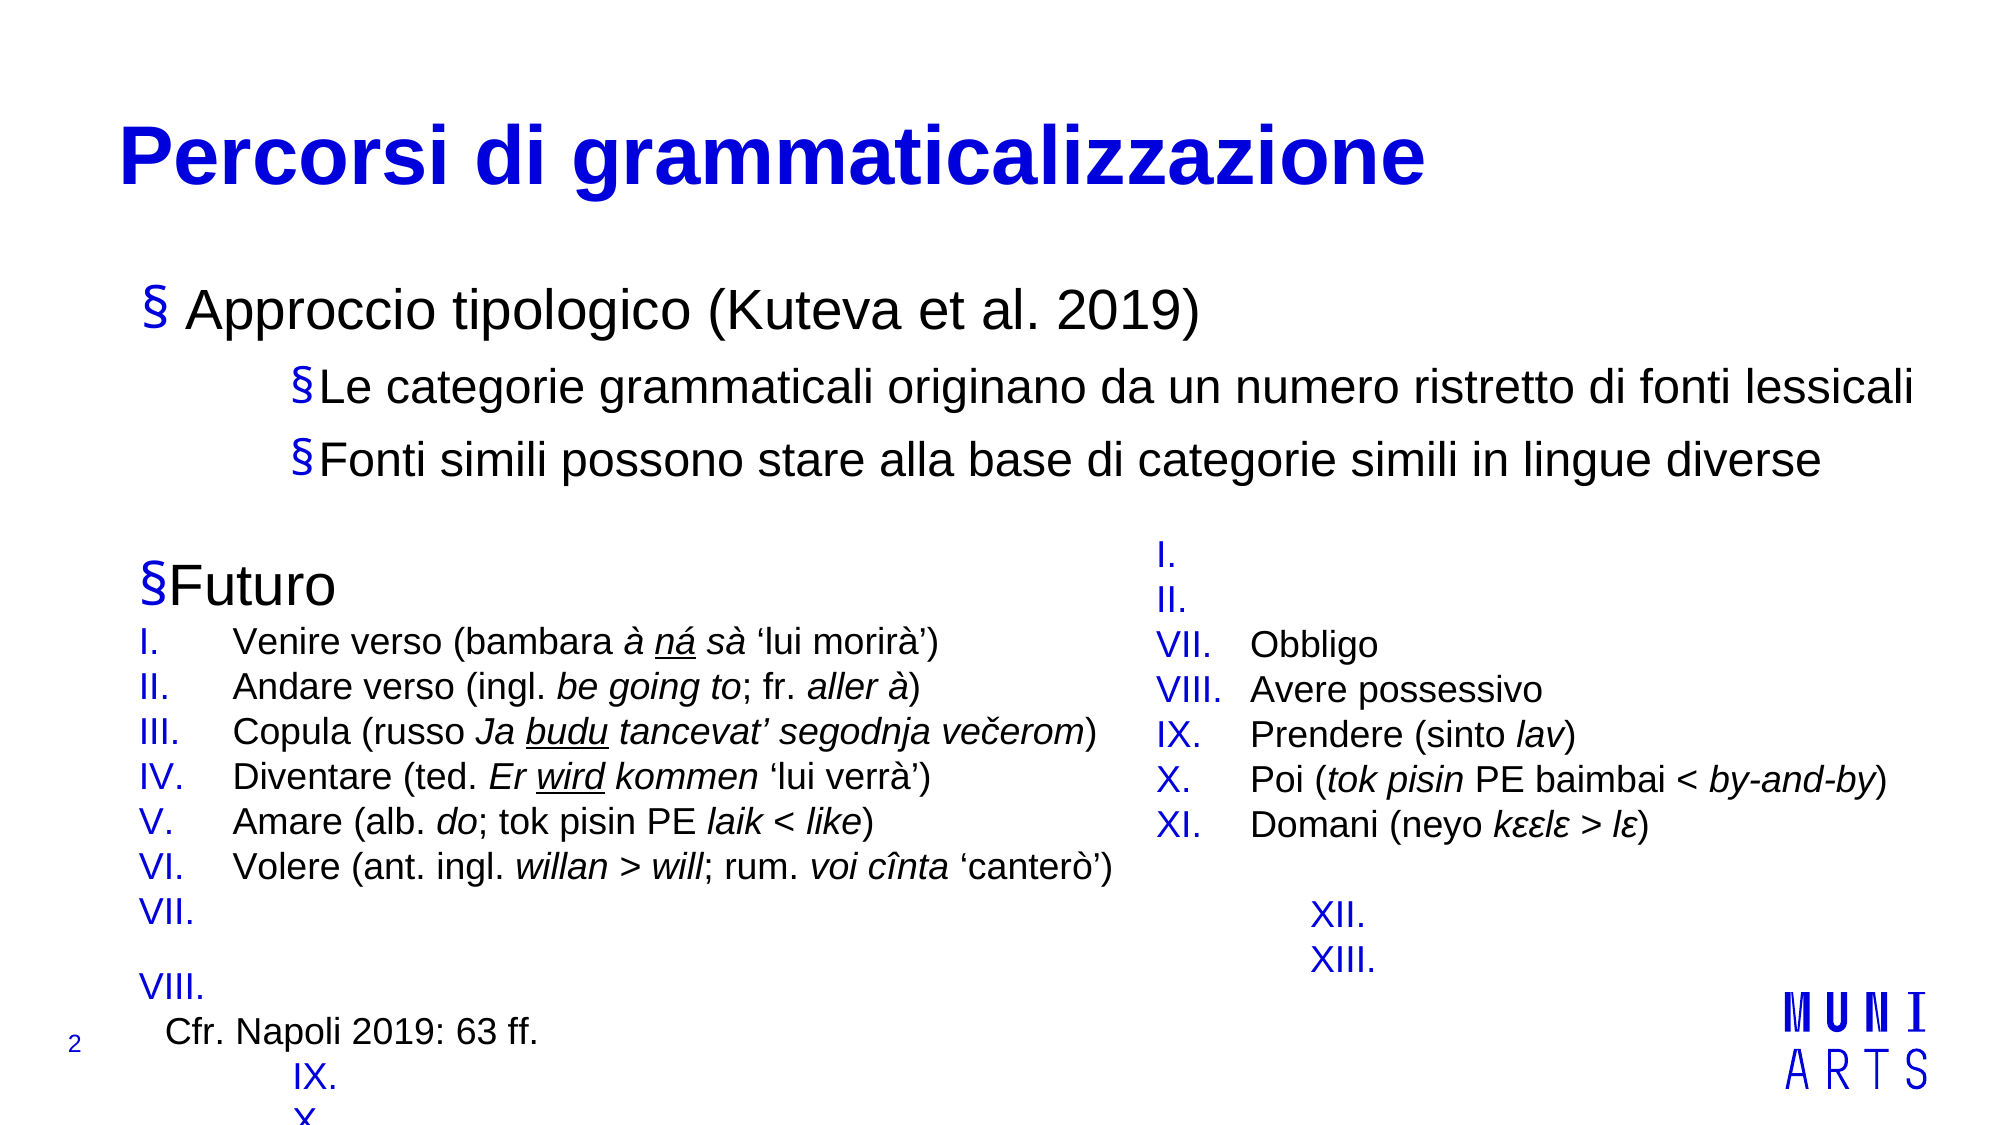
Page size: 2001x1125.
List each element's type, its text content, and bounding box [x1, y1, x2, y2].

text_box Obbligo Avere possessivo Prendere (sinto lav) Poi (tok pisin PE baimbai < by-and-by) Domani (neyo kεεlε > lε) [1132, 529, 1936, 936]
text_box Futuro Venire verso (bambara à ná sà ‘lui morirà’) Andare verso (ingl. be going to; fr. aller à) Copula (russo Ja budu tancevat’ segodnja večerom) Diventare (ted. Er wird kommen ‘lui verrà’) Amare (alb. do; tok pisin PE laik < like) Volere (ant. ingl. willan > will; rum. voi cînta ‘canterò’) [115, 542, 1191, 949]
text_box Cfr. Napoli 2019: 63 ff. [142, 976, 2000, 1067]
list Approccio tipologico (Kuteva et al. 2019) Le categorie grammaticali originano da un numero ristretto di fonti lessicali Fonti simili possono stare alla base di categorie simili in lingue diverse [118, 268, 1936, 507]
text_box [67, 1021, 110, 1063]
title Percorsi di grammaticalizzazione [118, 118, 1883, 193]
